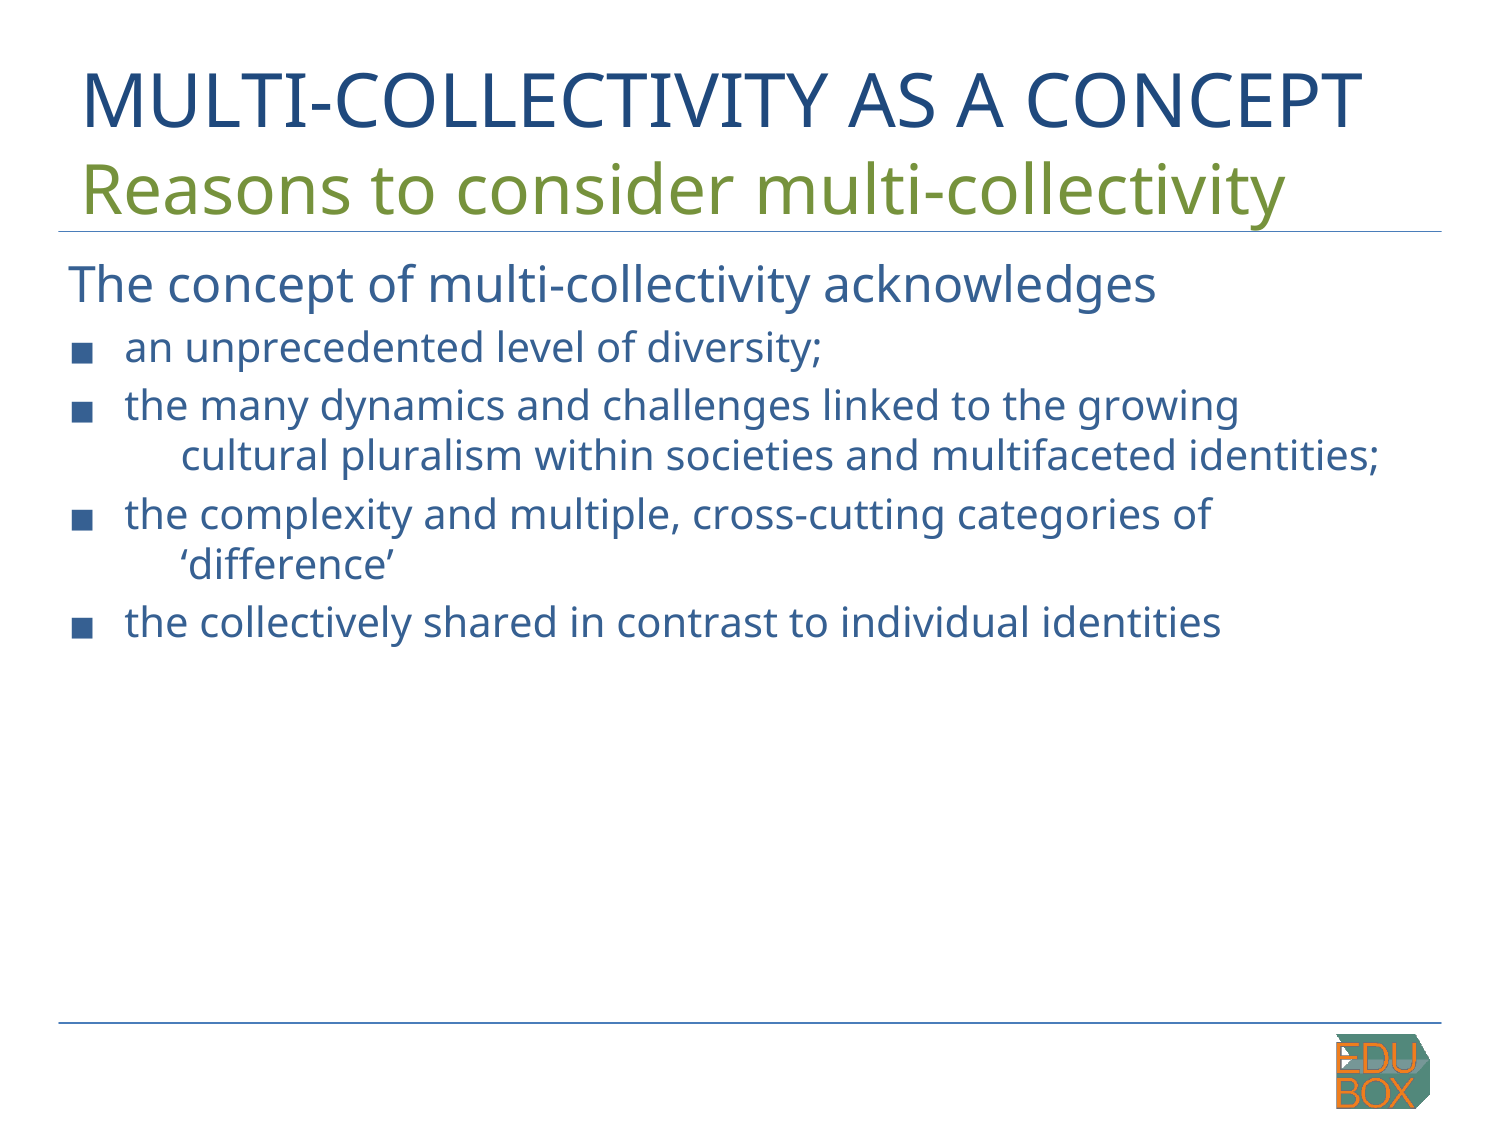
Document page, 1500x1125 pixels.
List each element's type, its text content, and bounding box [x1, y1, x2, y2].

title MULTI-COLLECTIVITY AS A CONCEPT [64, 42, 1471, 153]
picture [1328, 1028, 1437, 1114]
list Reasons to consider multi-collectivity [64, 153, 1412, 247]
list The concept of multi-collectivity acknowledges an unprecedented level of diversity; the many dynamics and challenges linked to the growing cultural pluralism within societies and multifaceted identities; the complexity and multiple, cross-cutting categories of ‘difference’ the collectively shared in contrast to individual identities [53, 244, 1404, 1035]
